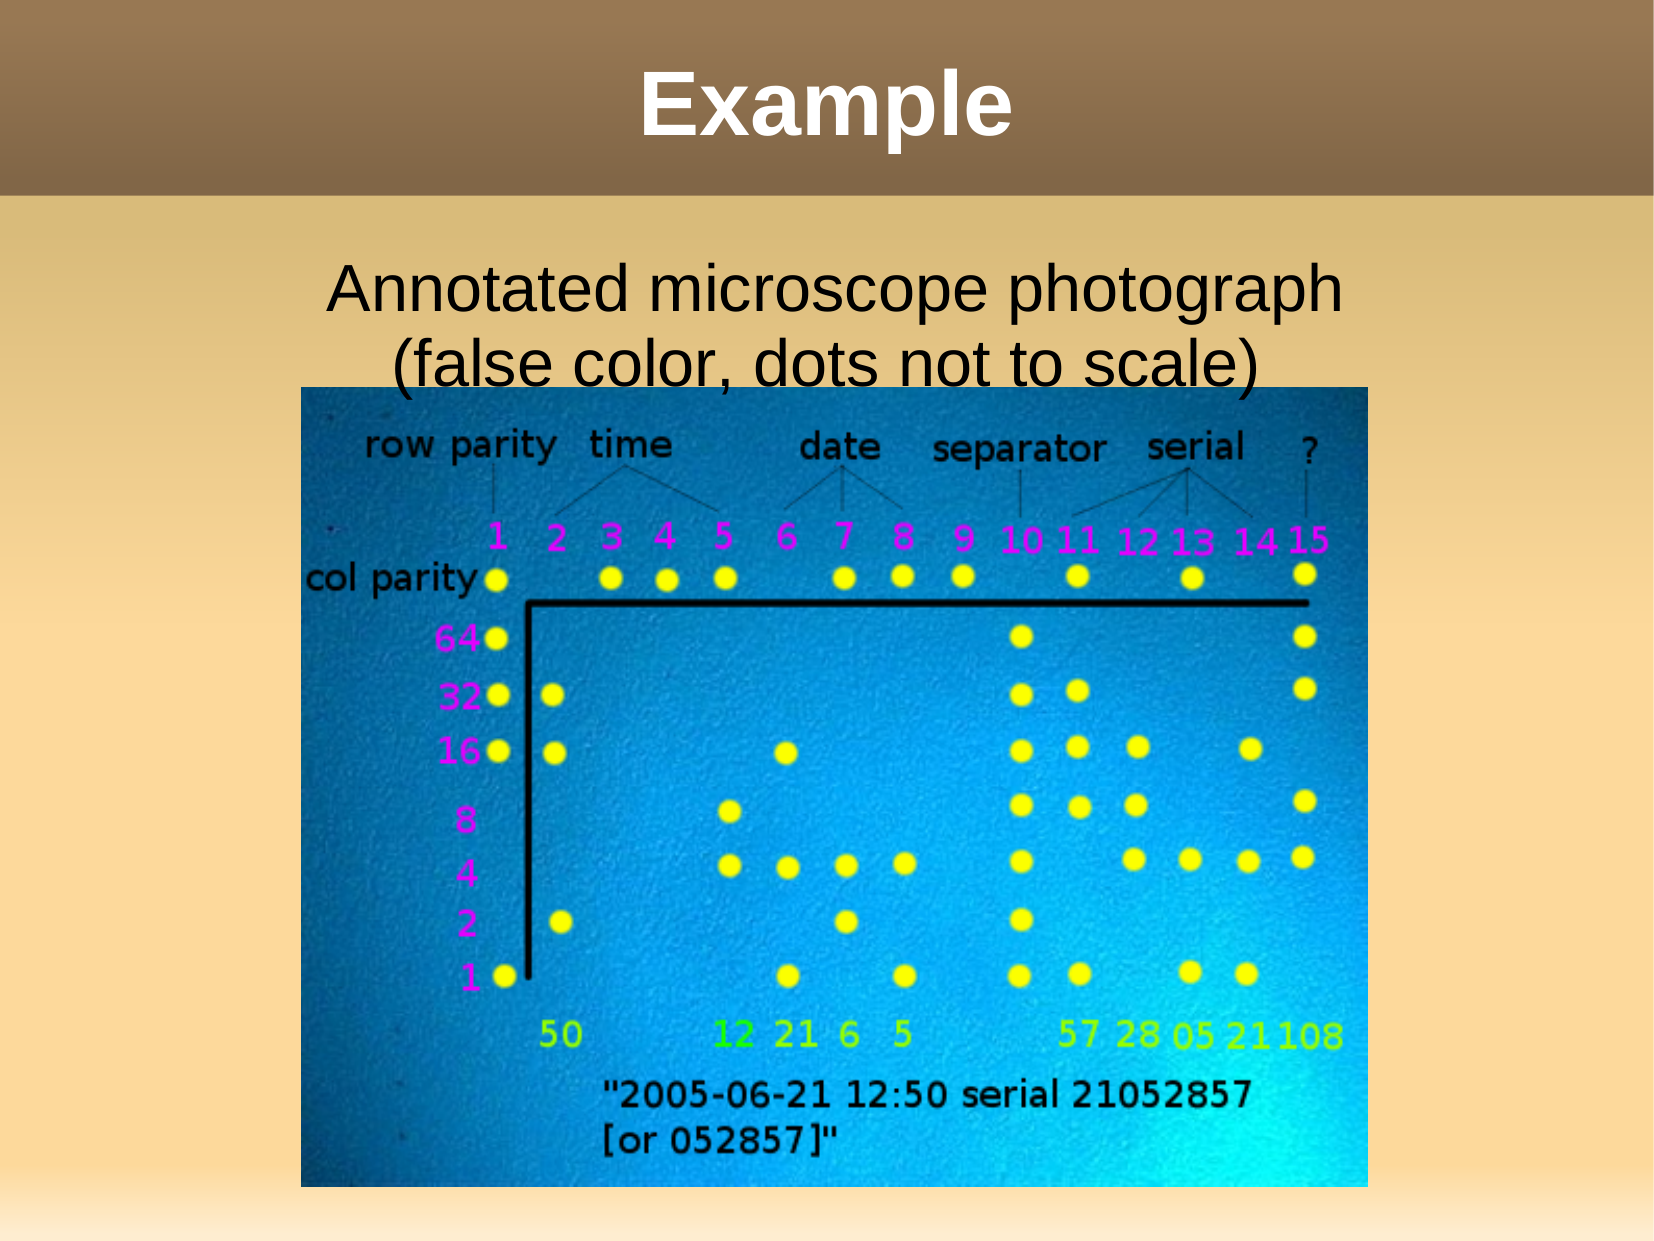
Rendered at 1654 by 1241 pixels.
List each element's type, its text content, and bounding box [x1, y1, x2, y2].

subtitle Annotated microscope photograph (false color, dots not to scale) [82, 232, 1571, 1167]
picture [0, 0, 1654, 1241]
title Example [59, 29, 1595, 178]
